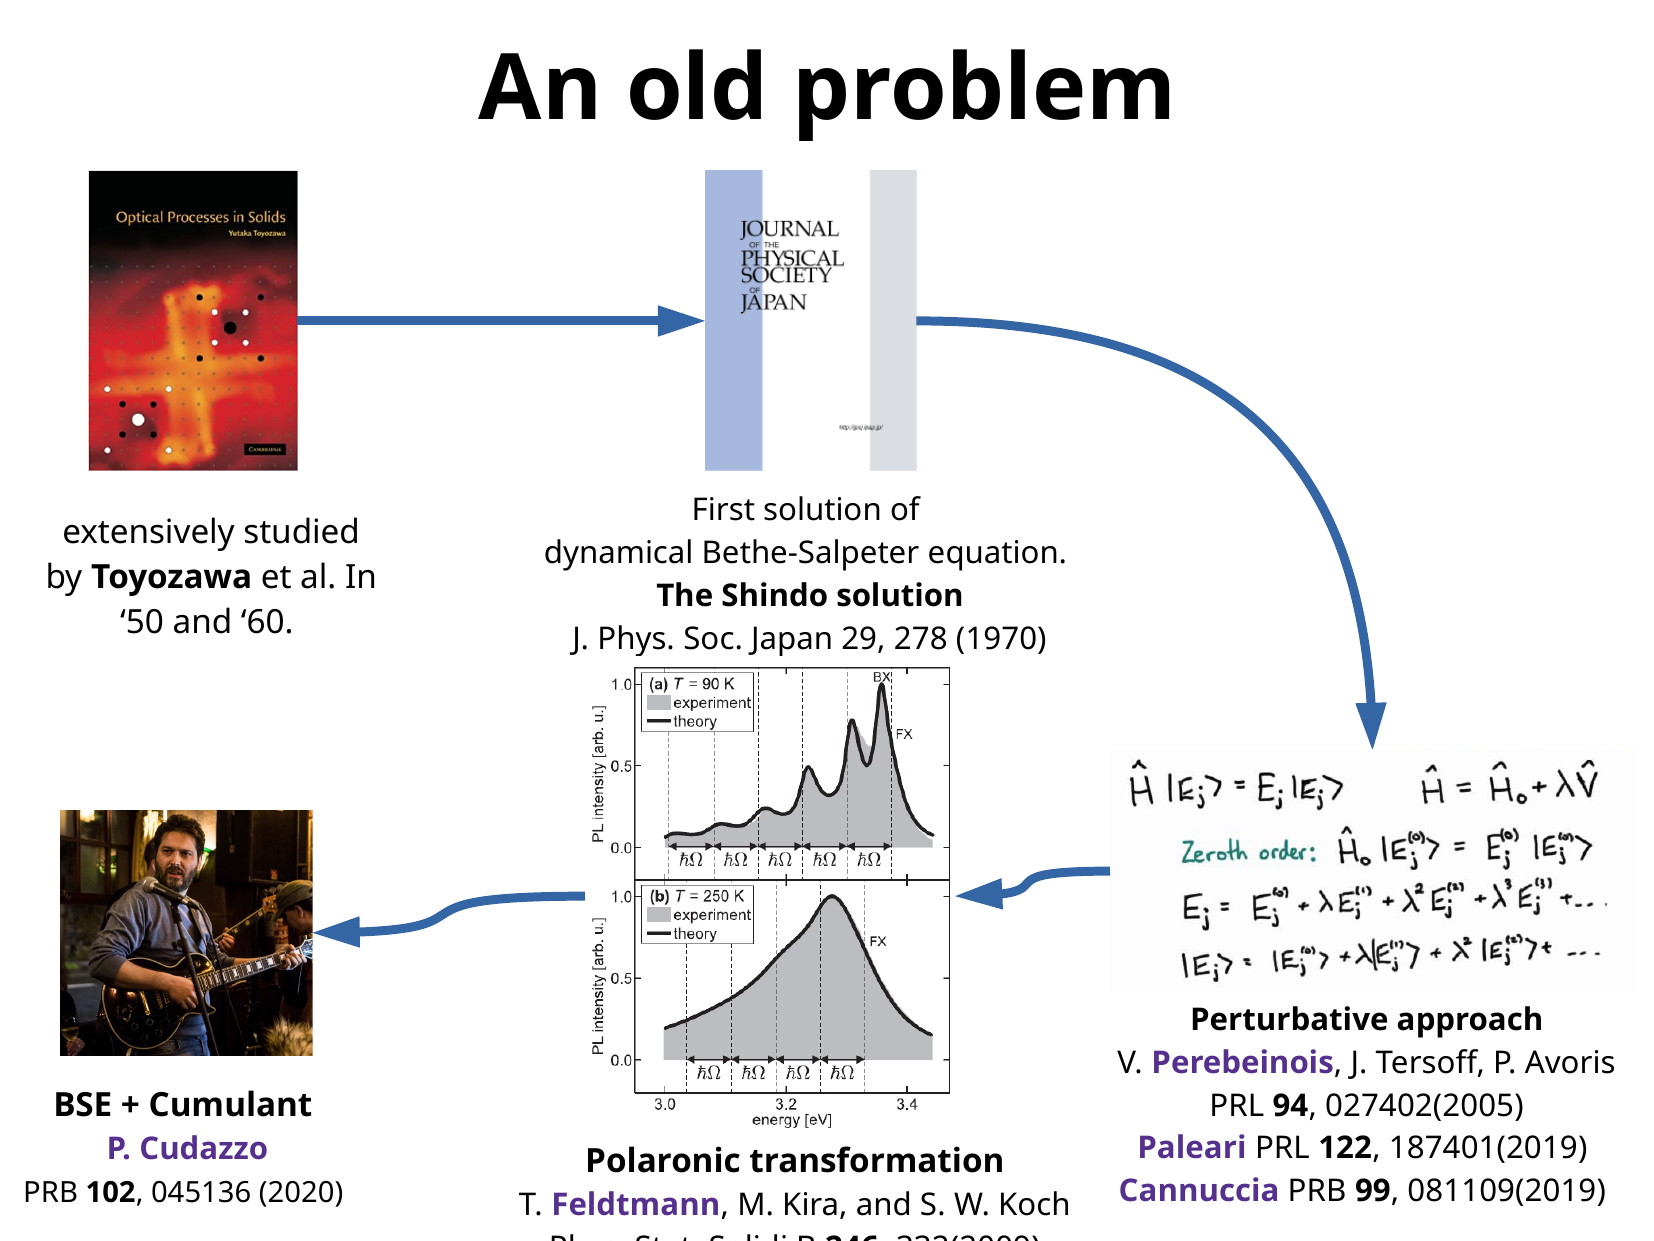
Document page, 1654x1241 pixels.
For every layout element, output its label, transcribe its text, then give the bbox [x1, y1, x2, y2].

text_box First solution of dynamical Bethe-Salpeter equation. The Shindo solution J. Phys. Soc. Japan 29, 278 (1970) [480, 480, 1141, 631]
picture [88, 170, 298, 471]
title An old problem [84, 2, 1573, 166]
text_box extensively studied by Toyozawa et al. In ‘50 and ‘60. [16, 500, 407, 616]
picture [705, 170, 917, 471]
picture [60, 810, 313, 1056]
picture [585, 656, 956, 1136]
text_box BSE + Cumulant P. Cudazzo PRB 102, 045136 (2020) [0, 1073, 406, 1185]
text_box Polaronic transformation T. Feldtmann, M. Kira, and S. W. Koch Phys. Stat. Solidi B 246, 332(2009) [495, 1129, 1096, 1241]
text_box Perturbative approach V. Perebeinois, J. Tersoff, P. Avoris PRL 94, 027402(2005) Paleari PRL 122, 187401(2019) Cannuccia PRB 99, 081109(2019) [1080, 989, 1654, 1161]
picture [1110, 749, 1636, 989]
